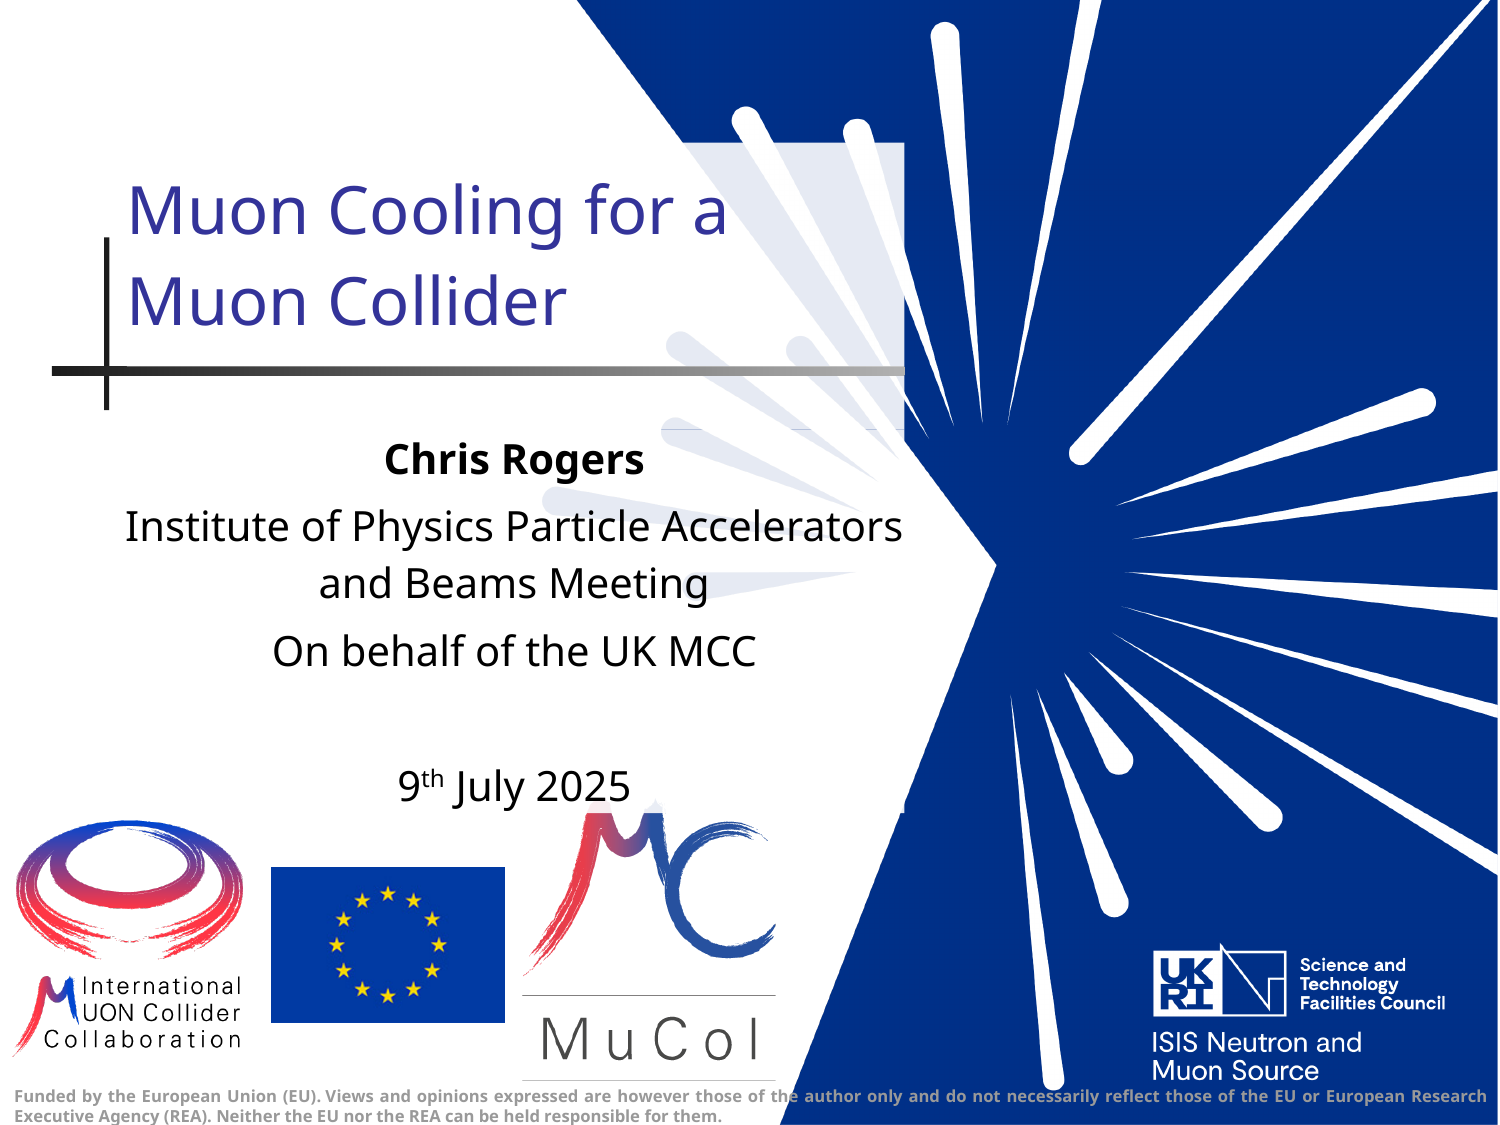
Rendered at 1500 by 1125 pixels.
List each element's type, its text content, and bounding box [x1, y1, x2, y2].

picture [0, 0, 1498, 1125]
list Chris Rogers Institute of Physics Particle Accelerators and Beams Meeting On behalf of the UK MCC 9th July 2025 [12, 429, 905, 799]
title Muon Cooling for a Muon Collider [126, 142, 905, 367]
